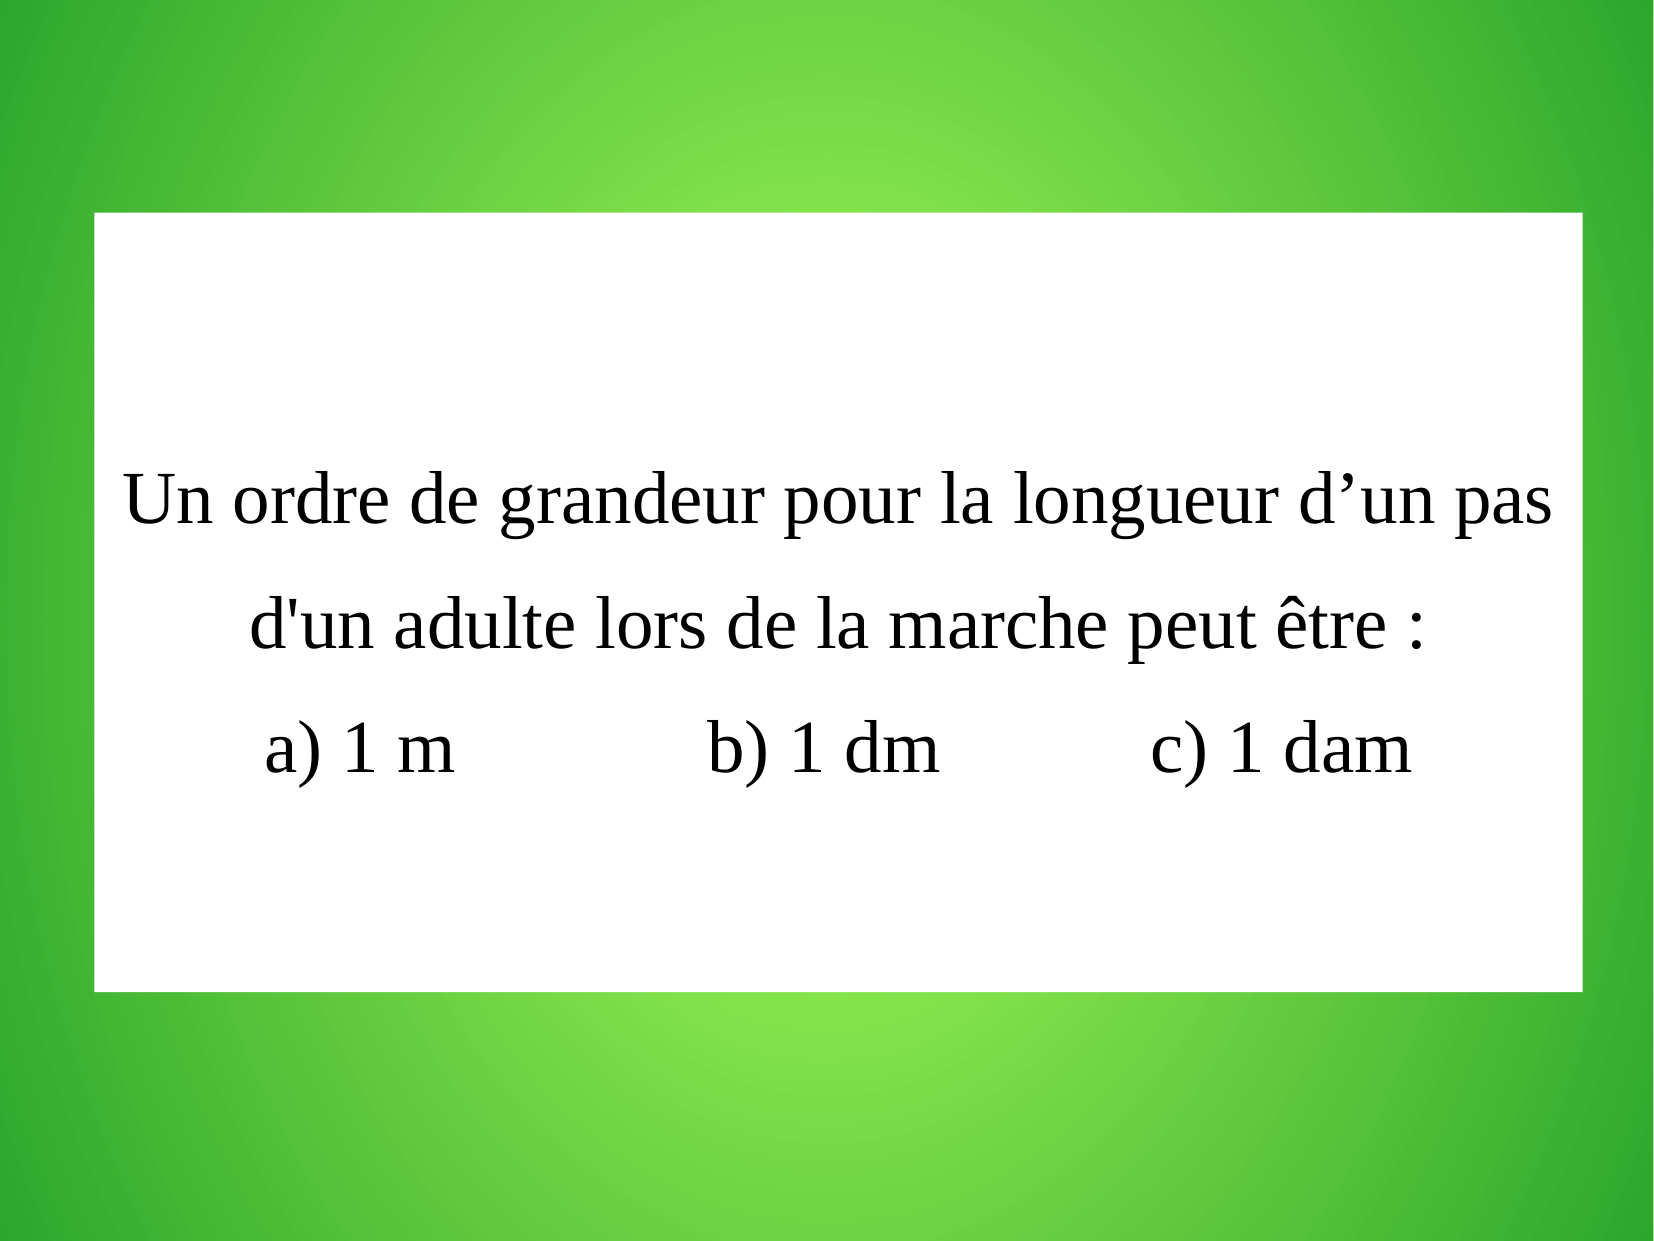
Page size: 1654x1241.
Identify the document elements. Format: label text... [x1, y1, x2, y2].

picture [0, 0, 1654, 1241]
text_box Un ordre de grandeur pour la longueur d’un pas d'un adulte lors de la marche peut être : a) 1 m b) 1 dm c) 1 dam [94, 212, 1583, 993]
